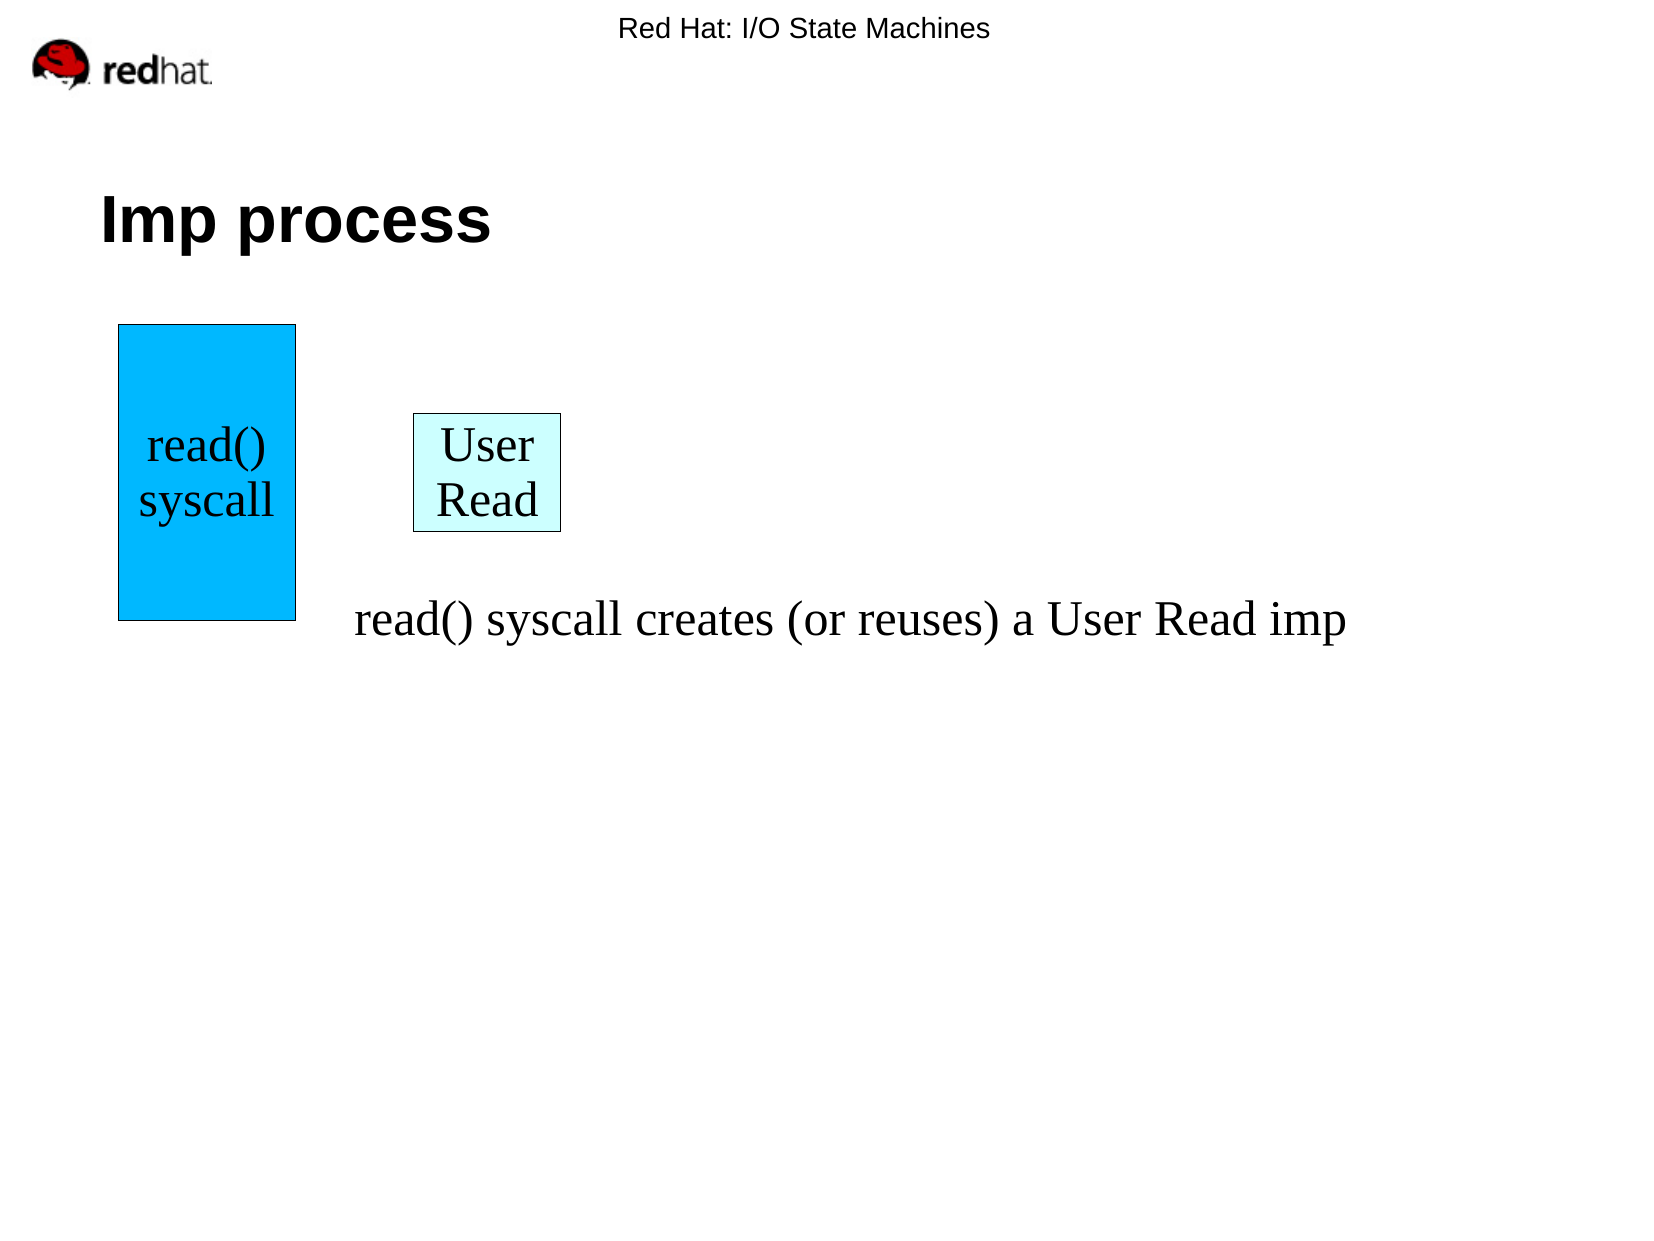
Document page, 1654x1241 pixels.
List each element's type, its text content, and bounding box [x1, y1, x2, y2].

text_box User Read [413, 413, 561, 532]
text_box read() syscall [118, 324, 296, 621]
title Imp process [100, 164, 1506, 275]
picture [31, 37, 212, 98]
text_box read() syscall creates (or reuses) a User Read imp [354, 590, 1348, 646]
